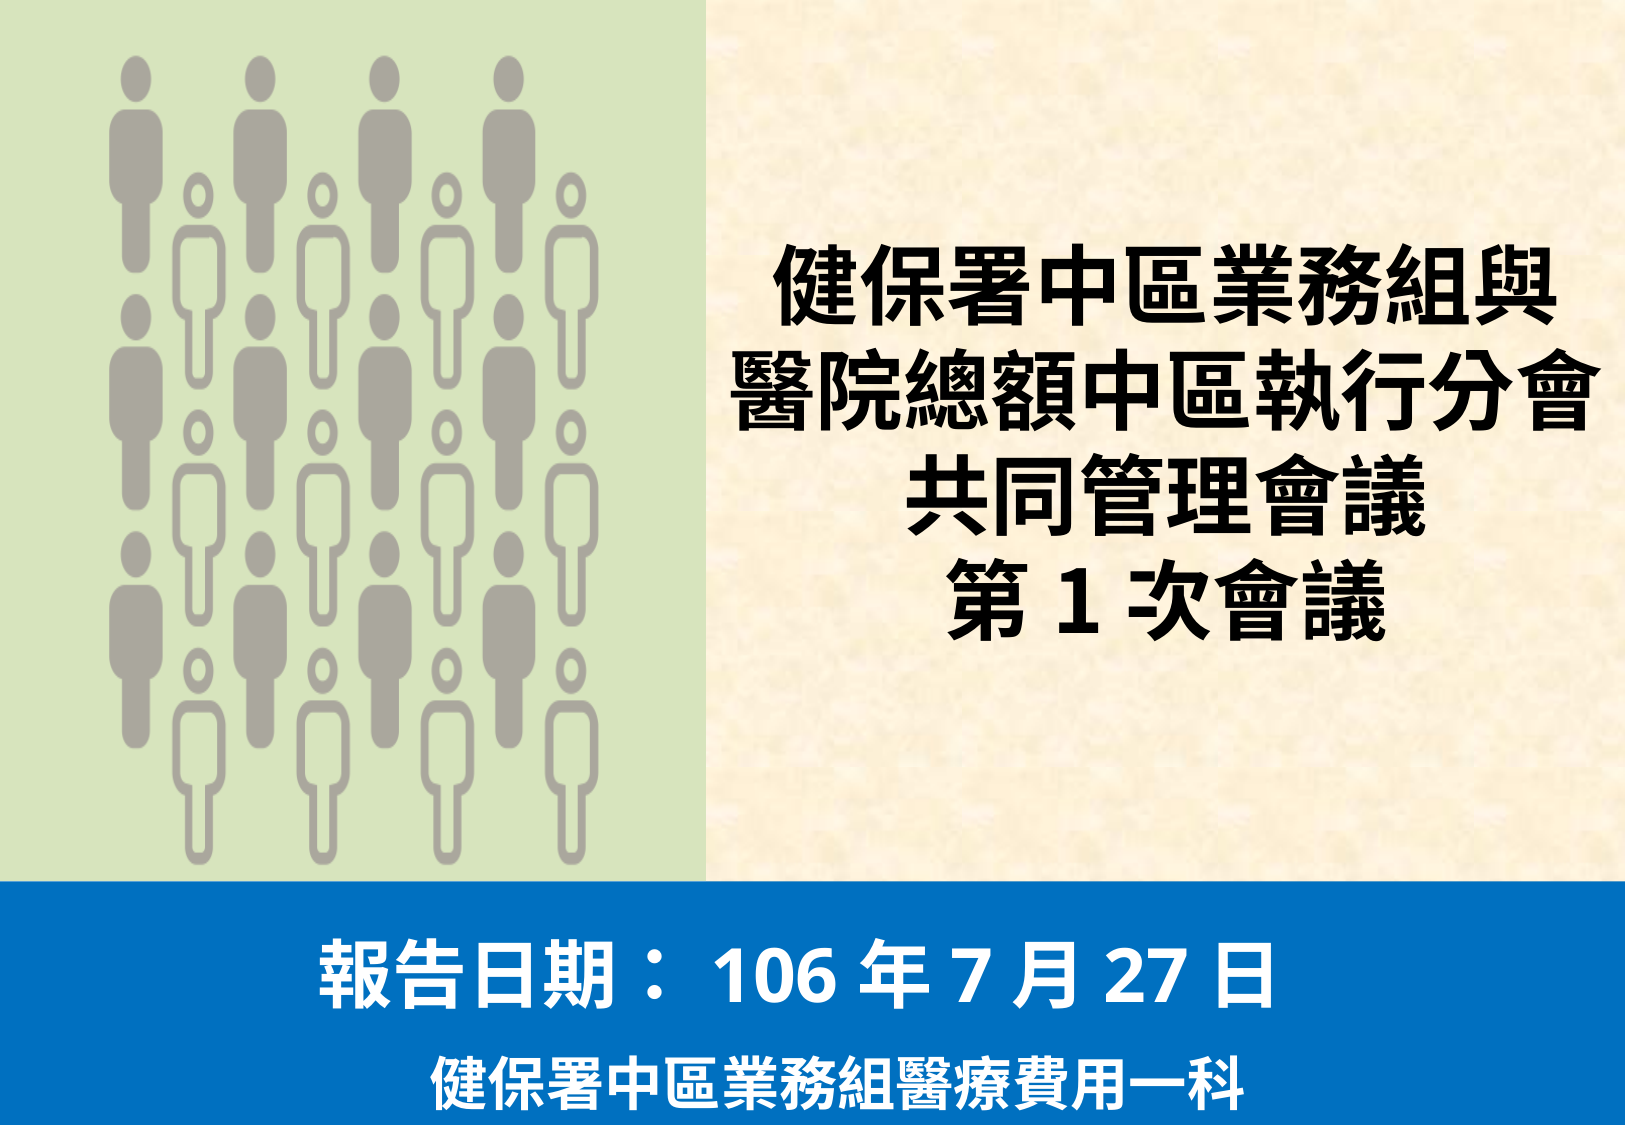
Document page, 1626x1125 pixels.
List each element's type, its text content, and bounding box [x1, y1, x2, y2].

picture [0, 0, 707, 882]
text_box [0, 881, 1625, 1125]
subtitle 報告日期：106年7月27日 健保署中區業務組醫療費用一科 [68, 905, 1532, 1125]
title 健保署中區業務組與 醫院總額中區執行分會 共同管理會議 第1次會議 [707, 0, 1625, 881]
